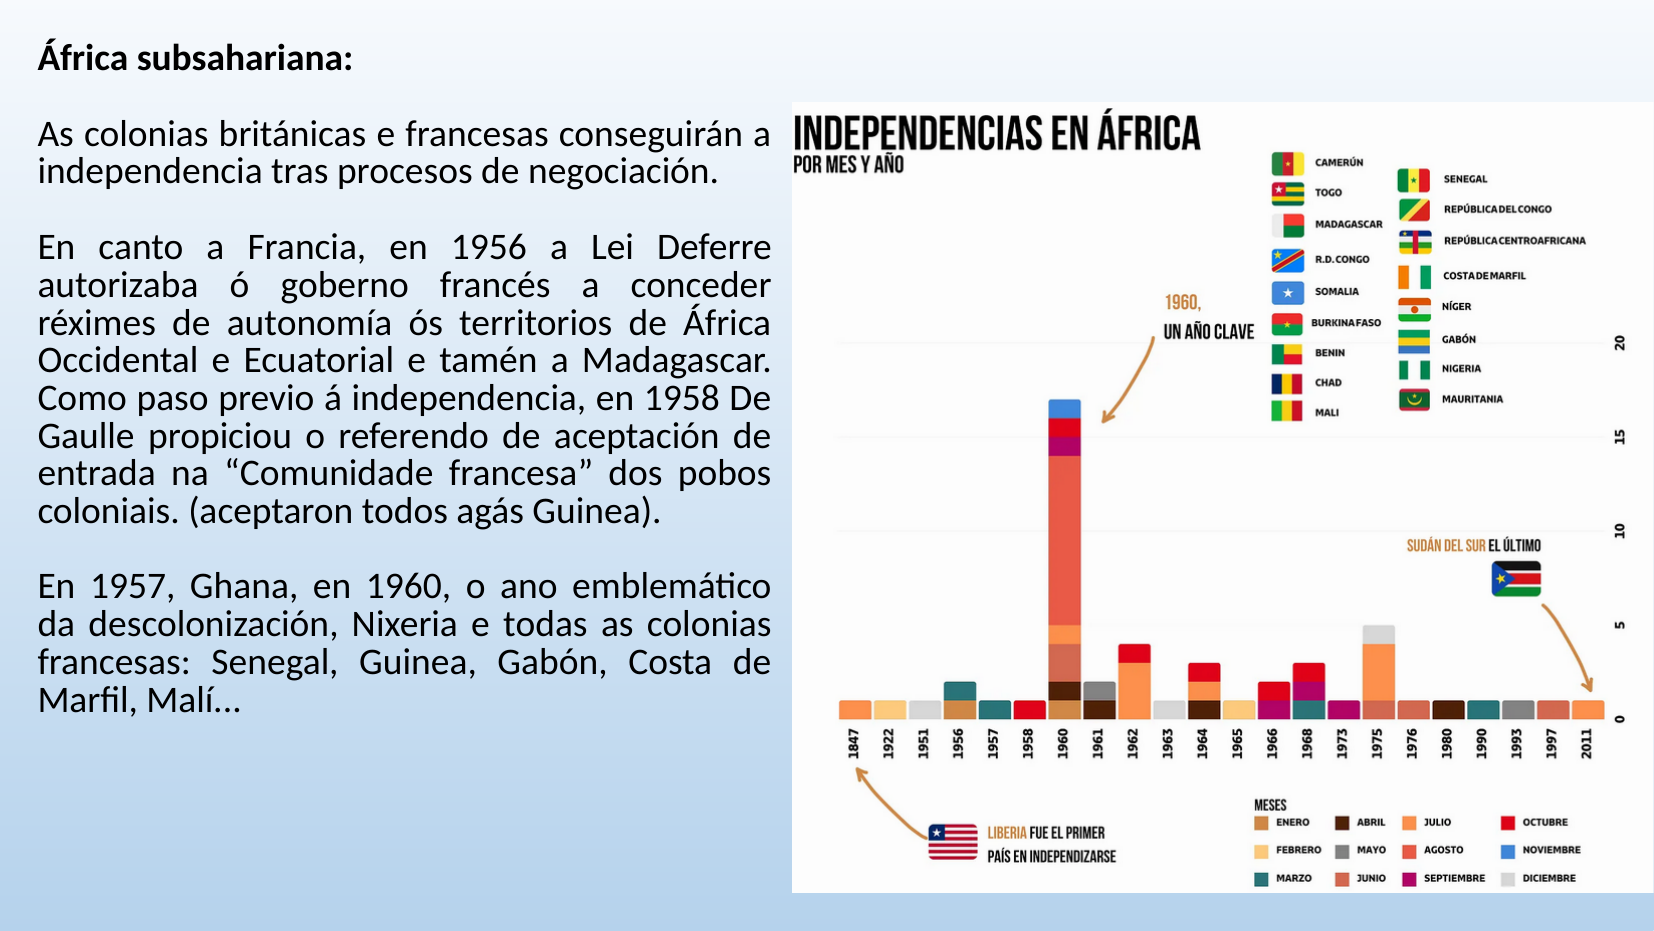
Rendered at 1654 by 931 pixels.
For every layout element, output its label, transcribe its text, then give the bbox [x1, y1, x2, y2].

picture [792, 102, 1654, 893]
text_box África subsahariana: As colonias británicas e francesas conseguirán a independencia tras procesos de negociación. En canto a Francia, en 1956 a Lei Deferre autorizaba ó goberno francés a conceder réximes de autonomía ós territorios de África Occidental e Ecuatorial e tamén a Madagascar. Como paso previo á independencia, en 1958 De Gaulle propiciou o referendo de aceptación de entrada na “Comunidade francesa” dos pobos coloniais. (aceptaron todos agás Guinea). En 1957, Ghana, en 1960, o ano emblemático da descolonización, Nixeria e todas as colonias francesas: Senegal, Guinea, Gabón, Costa de Marfil, Malí... [22, 35, 788, 869]
